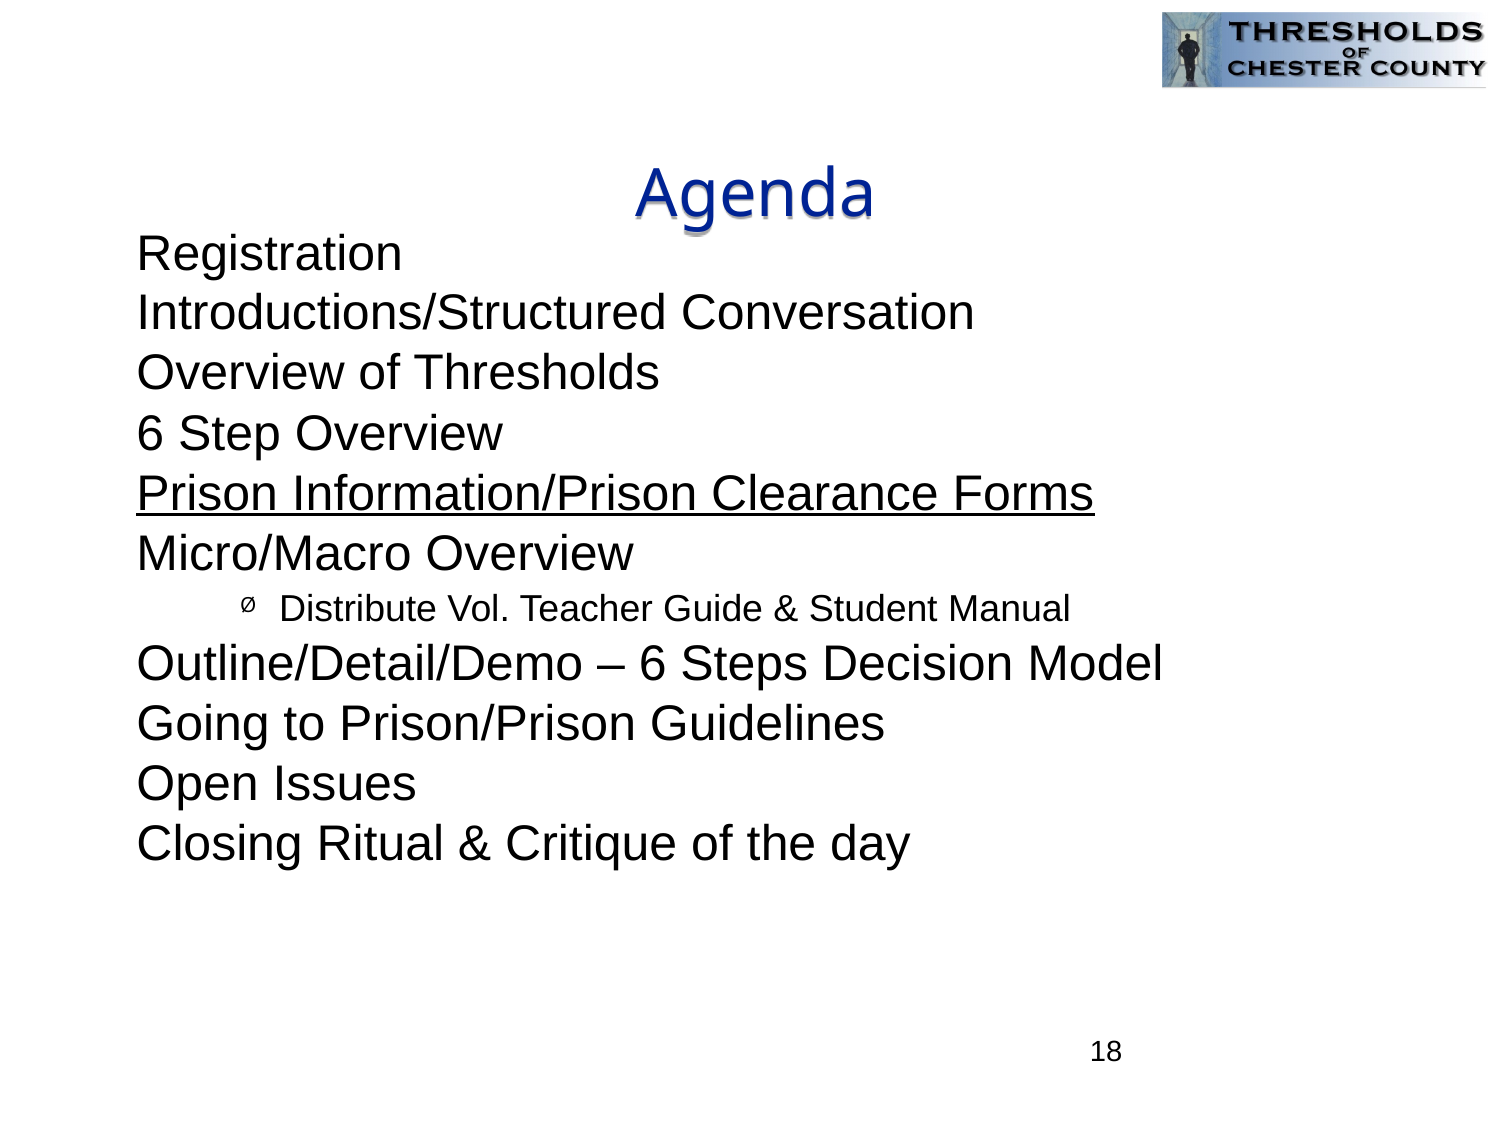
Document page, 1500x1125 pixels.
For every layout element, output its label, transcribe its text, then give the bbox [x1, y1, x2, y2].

title Agenda [137, 62, 1375, 163]
text_box 18 [1074, 1025, 1388, 1101]
text_box Registration Introductions/Structured Conversation Overview of Thresholds 6 Step Overview Prison Information/Prison Clearance Forms Micro/Macro Overview Distribute Vol. Teacher Guide & Student Manual Outline/Detail/Demo – 6 Steps Decision Model Going to Prison/Prison Guidelines Open Issues Closing Ritual & Critique of the day [75, 212, 1450, 885]
